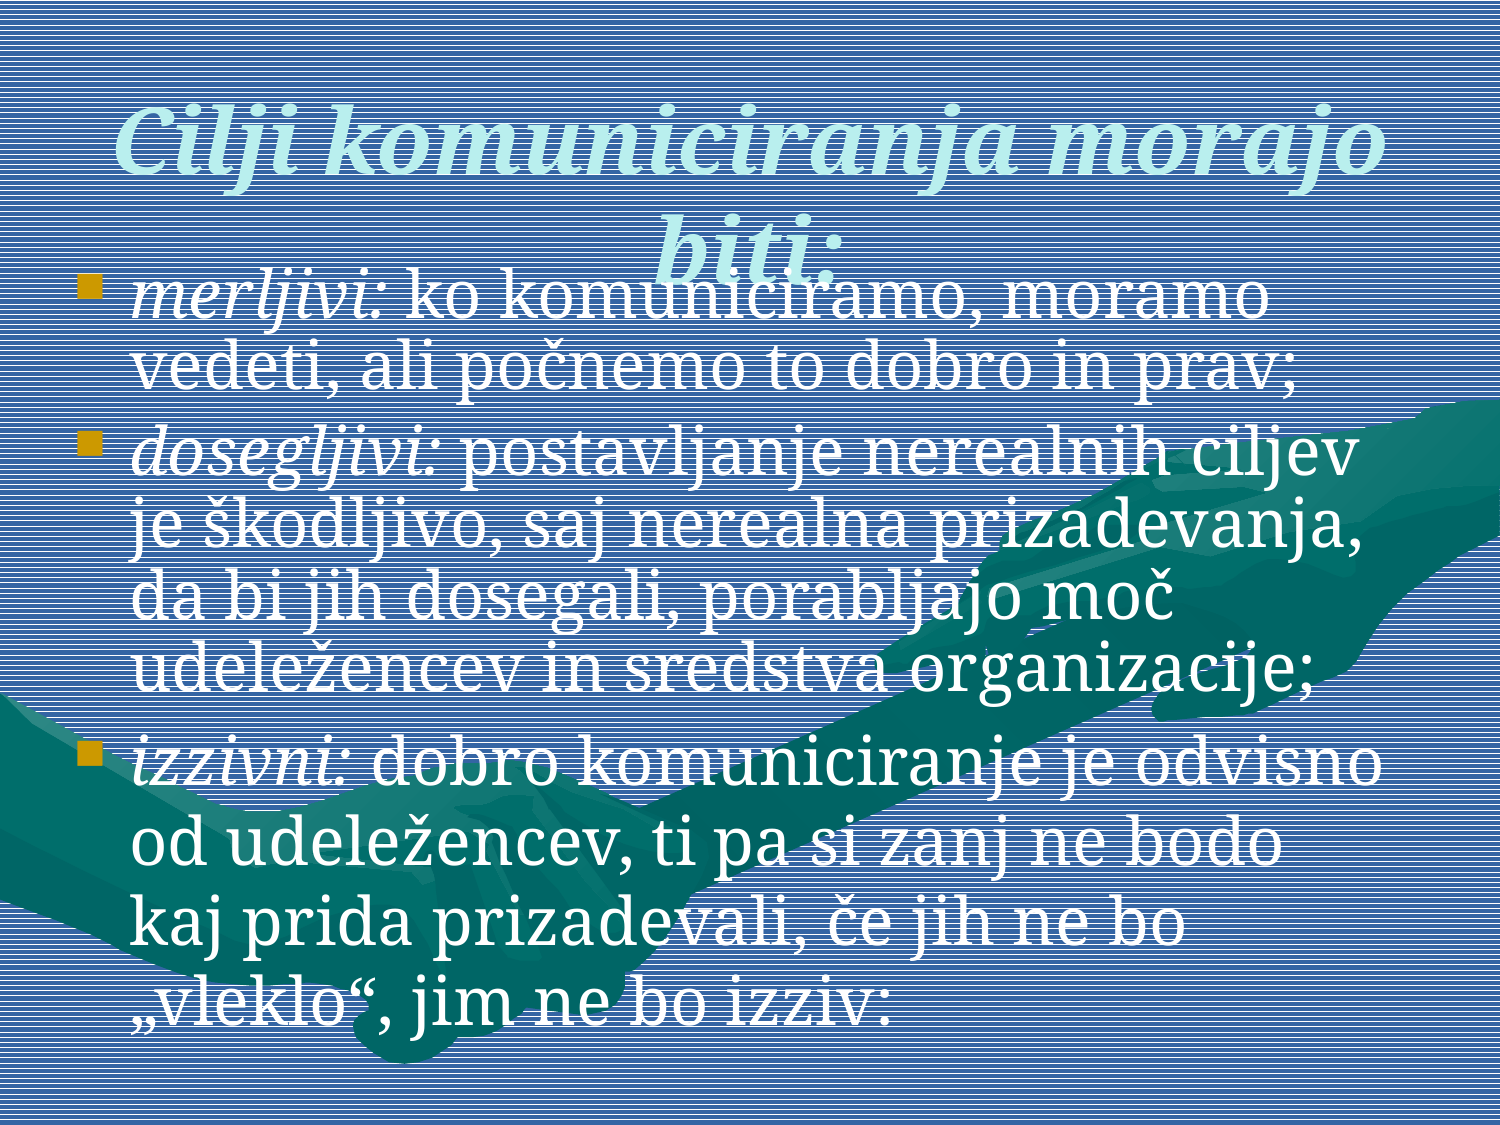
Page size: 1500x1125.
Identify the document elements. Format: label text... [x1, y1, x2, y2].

list merljivi: ko komuniciramo, moramo vedeti, ali počnemo to dobro in prav; dosegljivi: postavljanje nerealnih ciljev je škodljivo, saj nerealna prizadevanja, da bi jih dosegali, porabljajo moč udeležencev in sredstva organizacije; izzivni: dobro komuniciranje je odvisno od udeležencev, ti pa si zanj ne bodo kaj prida prizadevali, če jih ne bo „vleklo“, jim ne bo izziv: [59, 252, 1410, 1004]
title Cilji komuniciranja morajo biti: [75, 75, 1426, 302]
